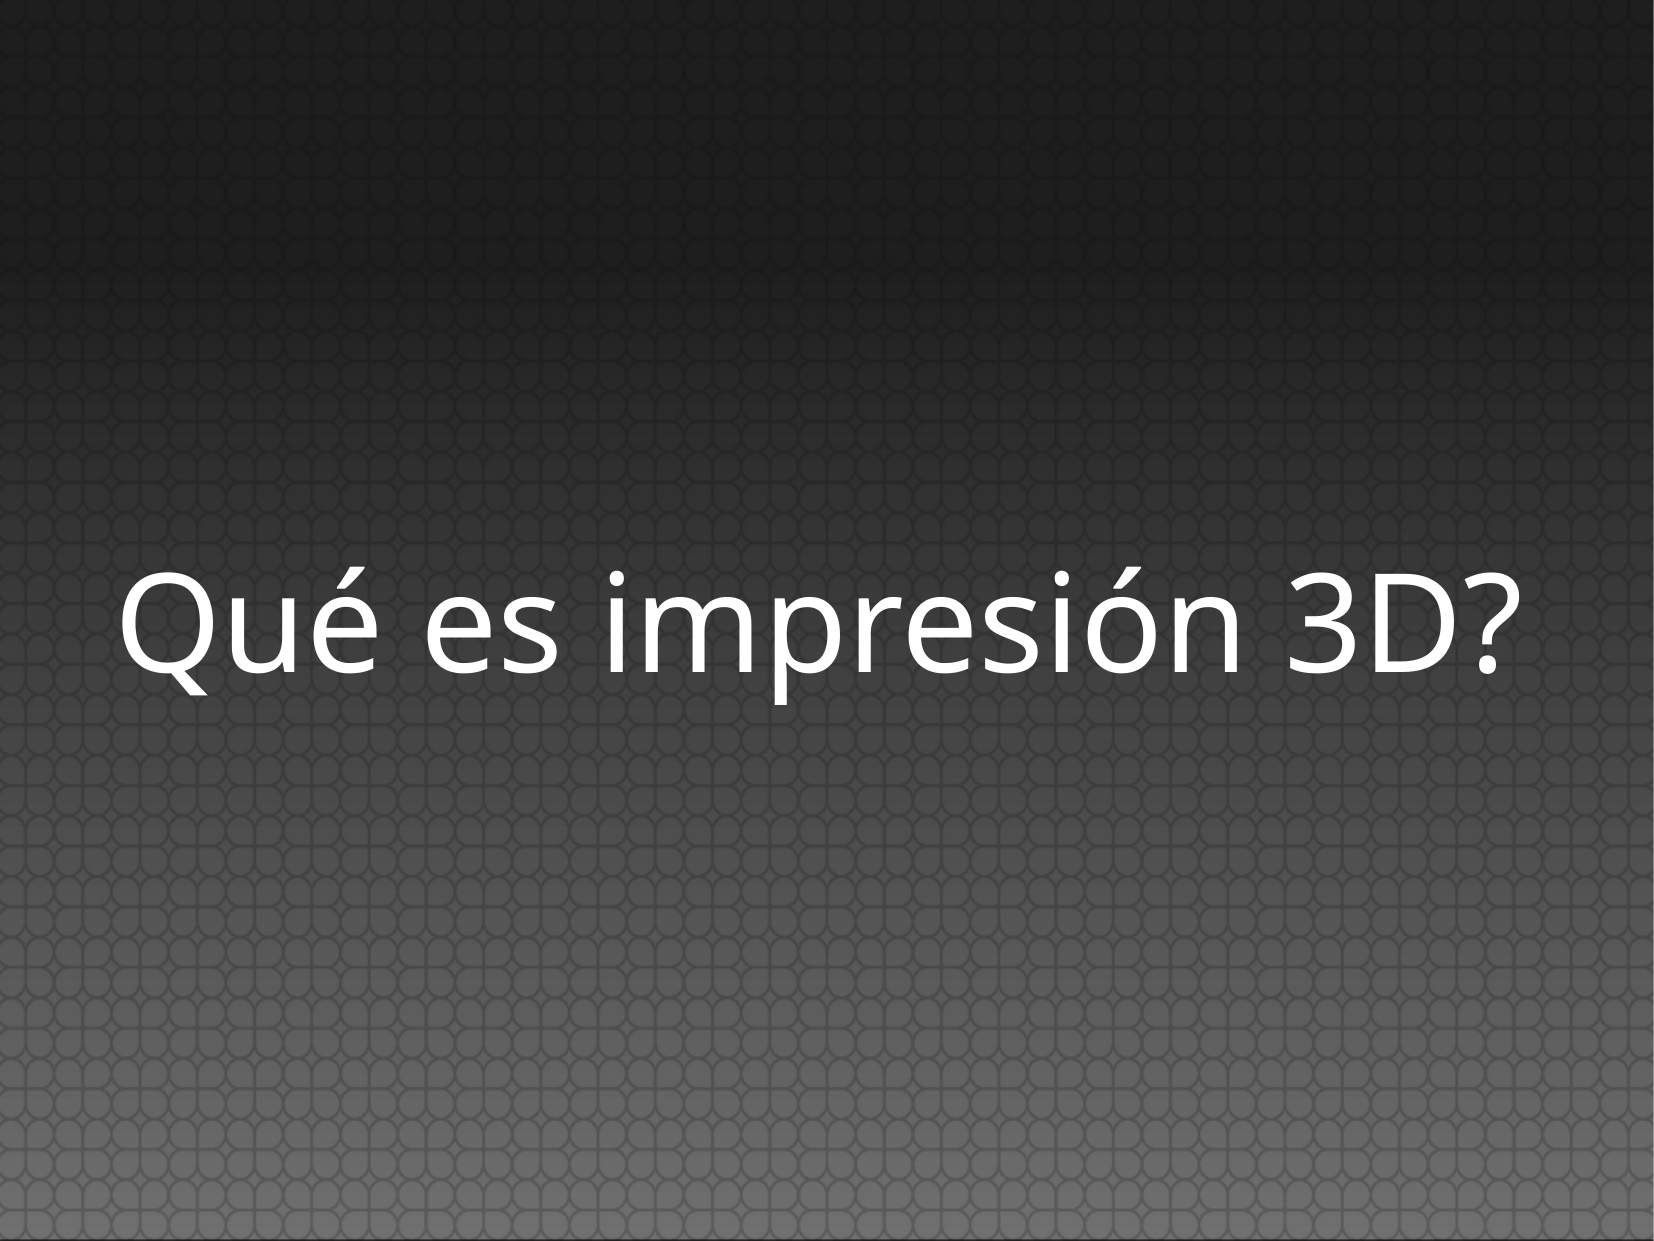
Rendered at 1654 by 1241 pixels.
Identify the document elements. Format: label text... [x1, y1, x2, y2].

title Qué es impresión 3D? [75, 444, 1564, 794]
picture [0, 0, 1654, 1241]
